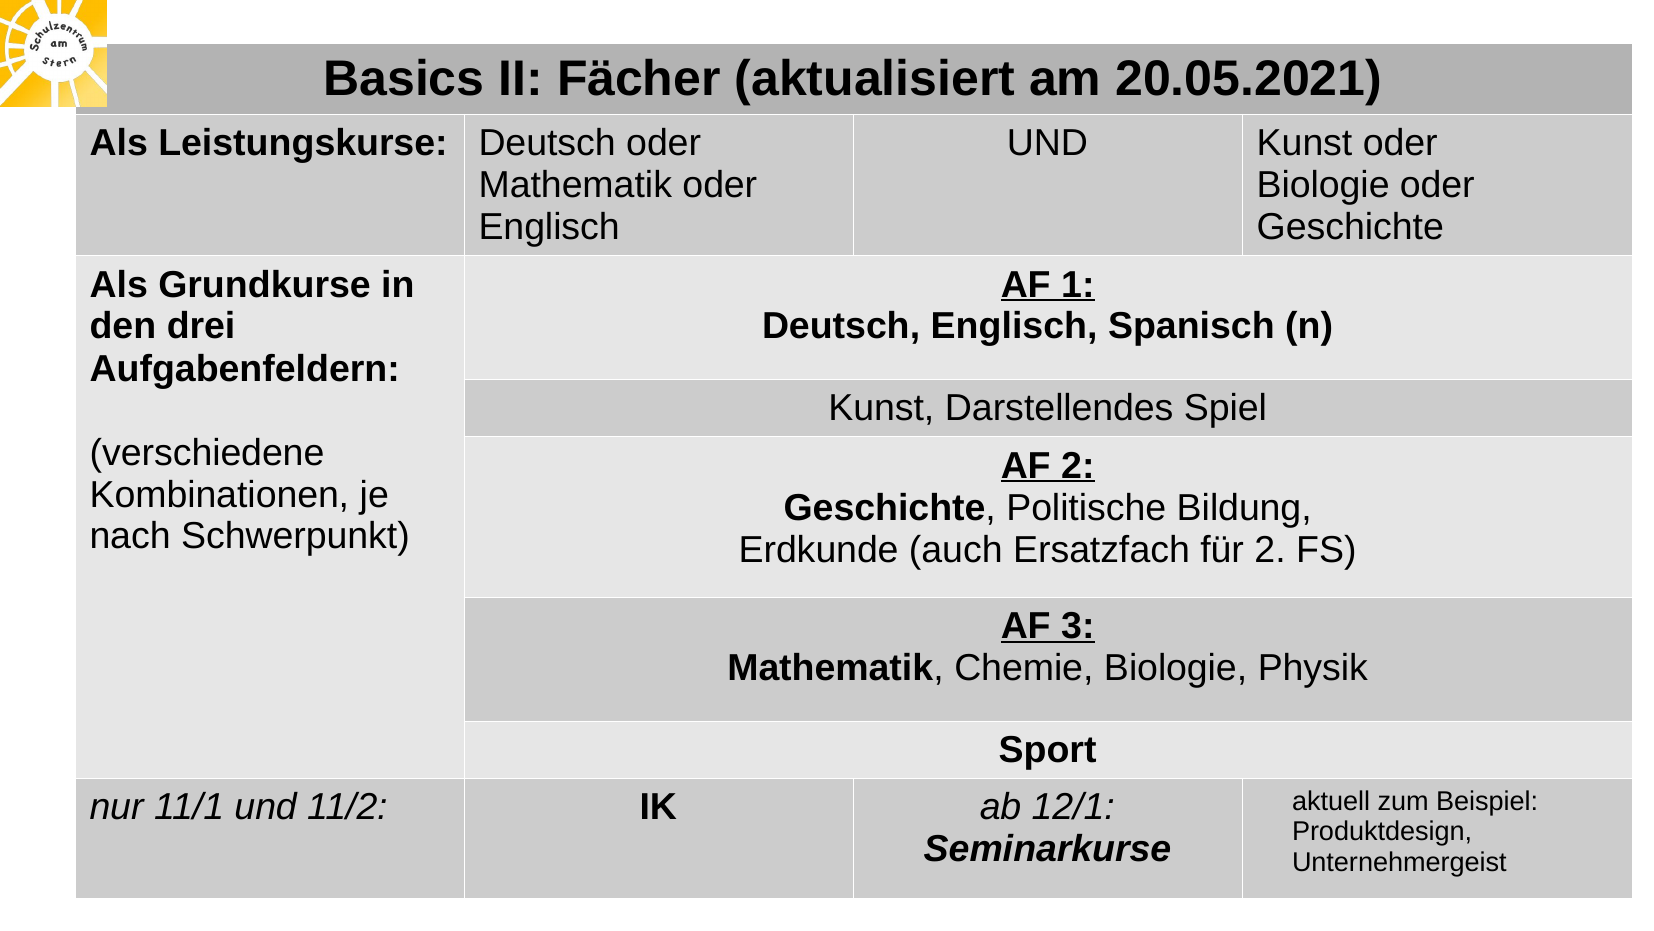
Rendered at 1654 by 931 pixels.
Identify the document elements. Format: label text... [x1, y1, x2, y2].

table_header Basics II: Fächer (aktualisiert am 20.05.2021) [76, 44, 1632, 114]
table_cell Kunst, Darstellendes Spiel [465, 380, 1632, 436]
table_cell Sport [465, 722, 1632, 778]
table_cell AF 1: Deutsch, Englisch, Spanisch (n) [465, 256, 1632, 379]
table_cell IK [465, 779, 853, 898]
table_cell Kunst oder Biologie oder Geschichte [1243, 115, 1632, 255]
picture [0, 0, 107, 107]
table_cell AF 2: Geschichte, Politische Bildung, Erdkunde (auch Ersatzfach für 2. FS) [465, 437, 1632, 597]
table_cell Deutsch oder Mathematik oder Englisch [465, 115, 853, 255]
table_cell AF 3: Mathematik, Chemie, Biologie, Physik [465, 598, 1632, 721]
table_cell ab 12/1: Seminarkurse [854, 779, 1242, 898]
table_cell Als Grundkurse in den drei Aufgabenfeldern: (verschiedene Kombinationen, je nach Schwerpunkt) [76, 256, 464, 778]
table_cell UND [854, 115, 1242, 255]
table_cell Als Leistungskurse: [76, 115, 464, 255]
table_cell nur 11/1 und 11/2: [76, 779, 464, 898]
table_cell aktuell zum Beispiel: Produktdesign, Unternehmergeist [1243, 779, 1632, 898]
